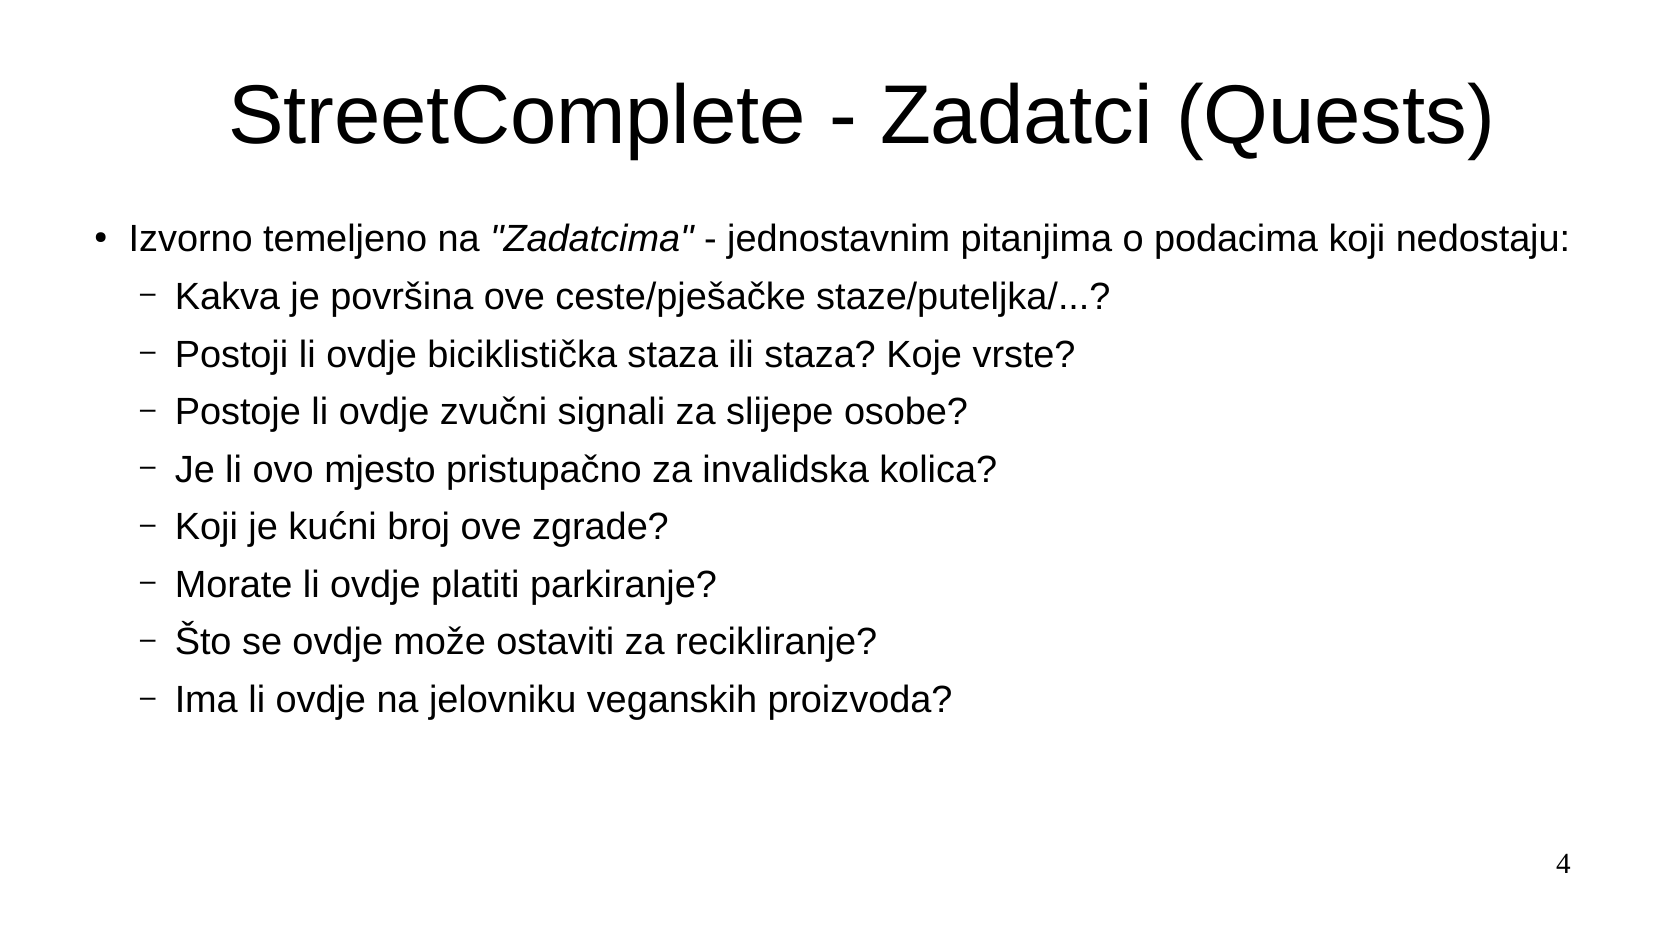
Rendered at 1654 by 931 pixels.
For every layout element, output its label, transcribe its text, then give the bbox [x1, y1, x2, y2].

list Izvorno temeljeno na "Zadatcima" - jednostavnim pitanjima o podacima koji nedostaju: Kakva je površina ove ceste/pješačke staze/puteljka/...? Postoji li ovdje biciklistička staza ili staza? Koje vrste? Postoje li ovdje zvučni signali za slijepe osobe? Je li ovo mjesto pristupačno za invalidska kolica? Koji je kućni broj ove zgrade? Morate li ovdje platiti parkiranje? Što se ovdje može ostaviti za recikliranje? Ima li ovdje na jelovniku veganskih proizvoda? [82, 217, 1571, 758]
title StreetComplete - Zadatci (Quests) [82, 37, 1571, 193]
